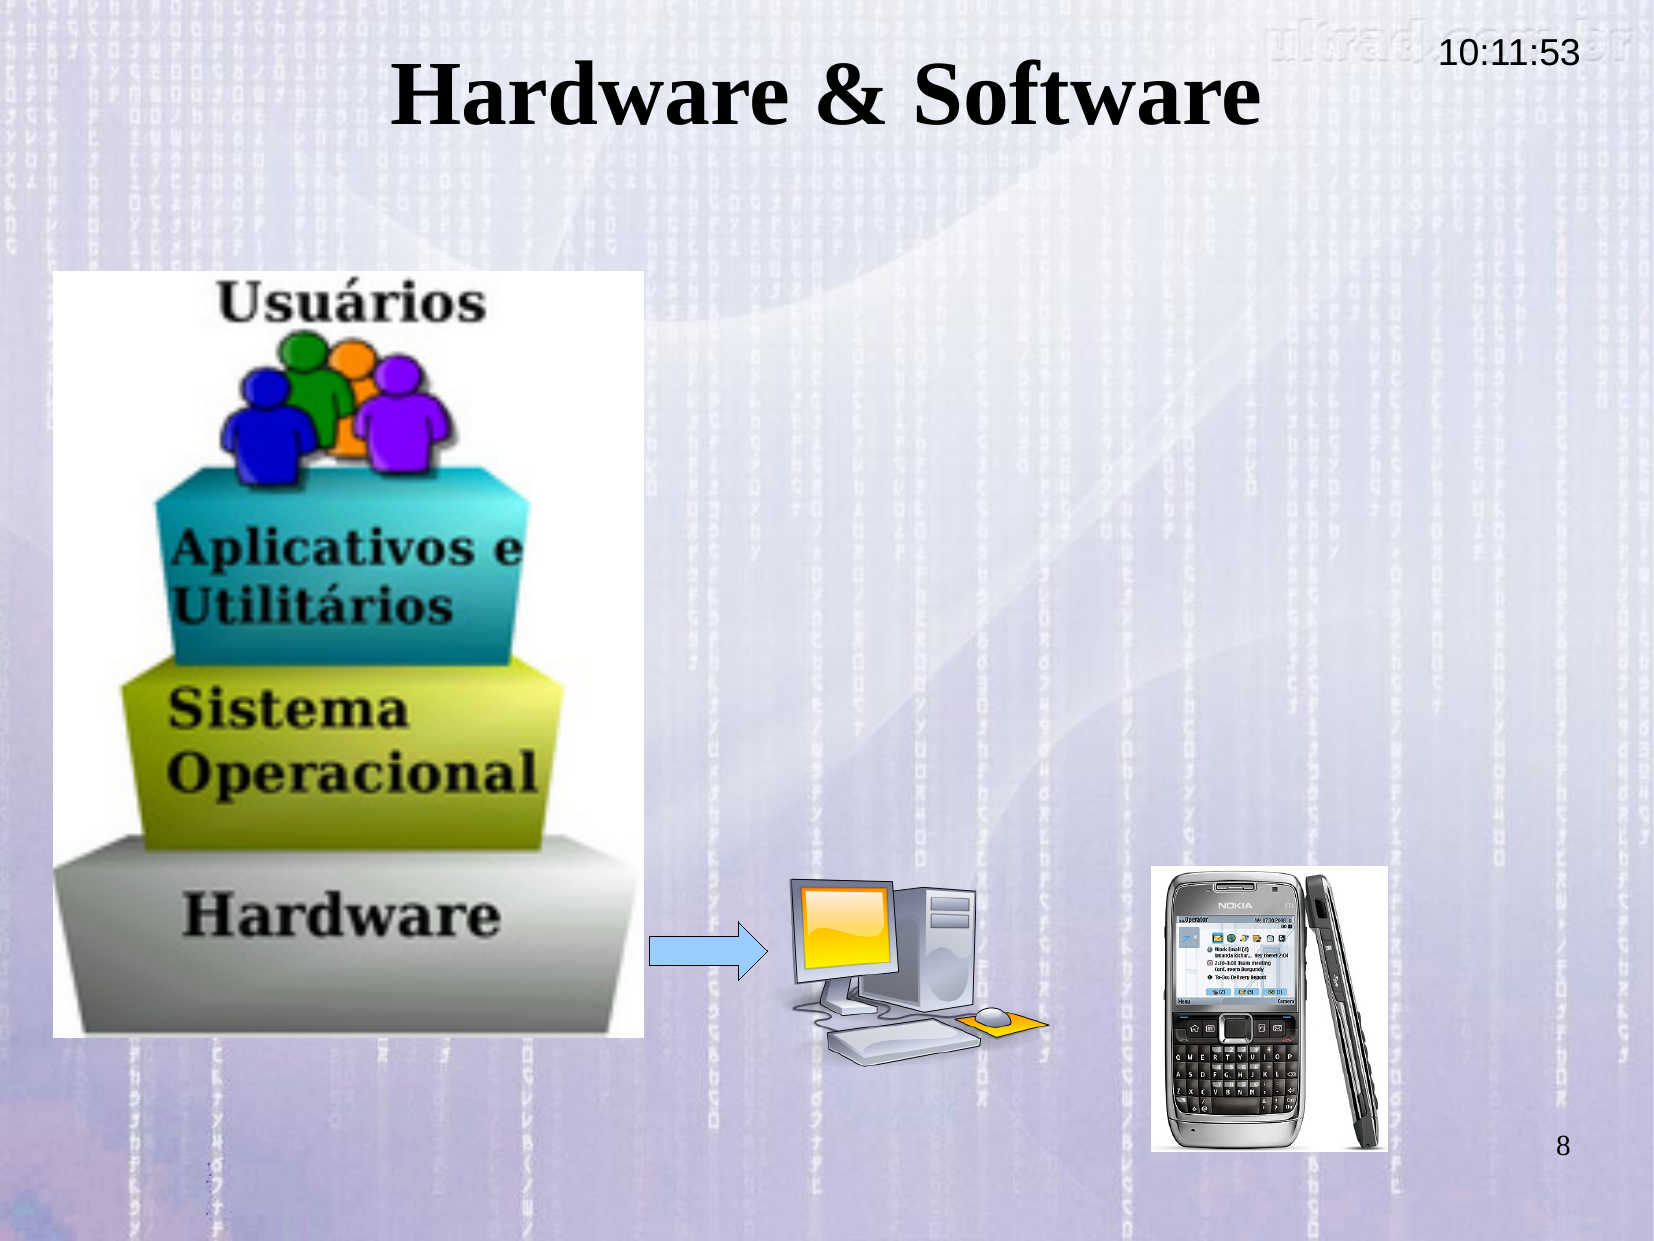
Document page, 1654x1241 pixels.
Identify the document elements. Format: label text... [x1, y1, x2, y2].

text_box [649, 921, 768, 981]
picture [0, 0, 1654, 1241]
text_box Hardware & Software [29, 35, 1625, 171]
text_box 10:53:34 [1423, 23, 1631, 94]
